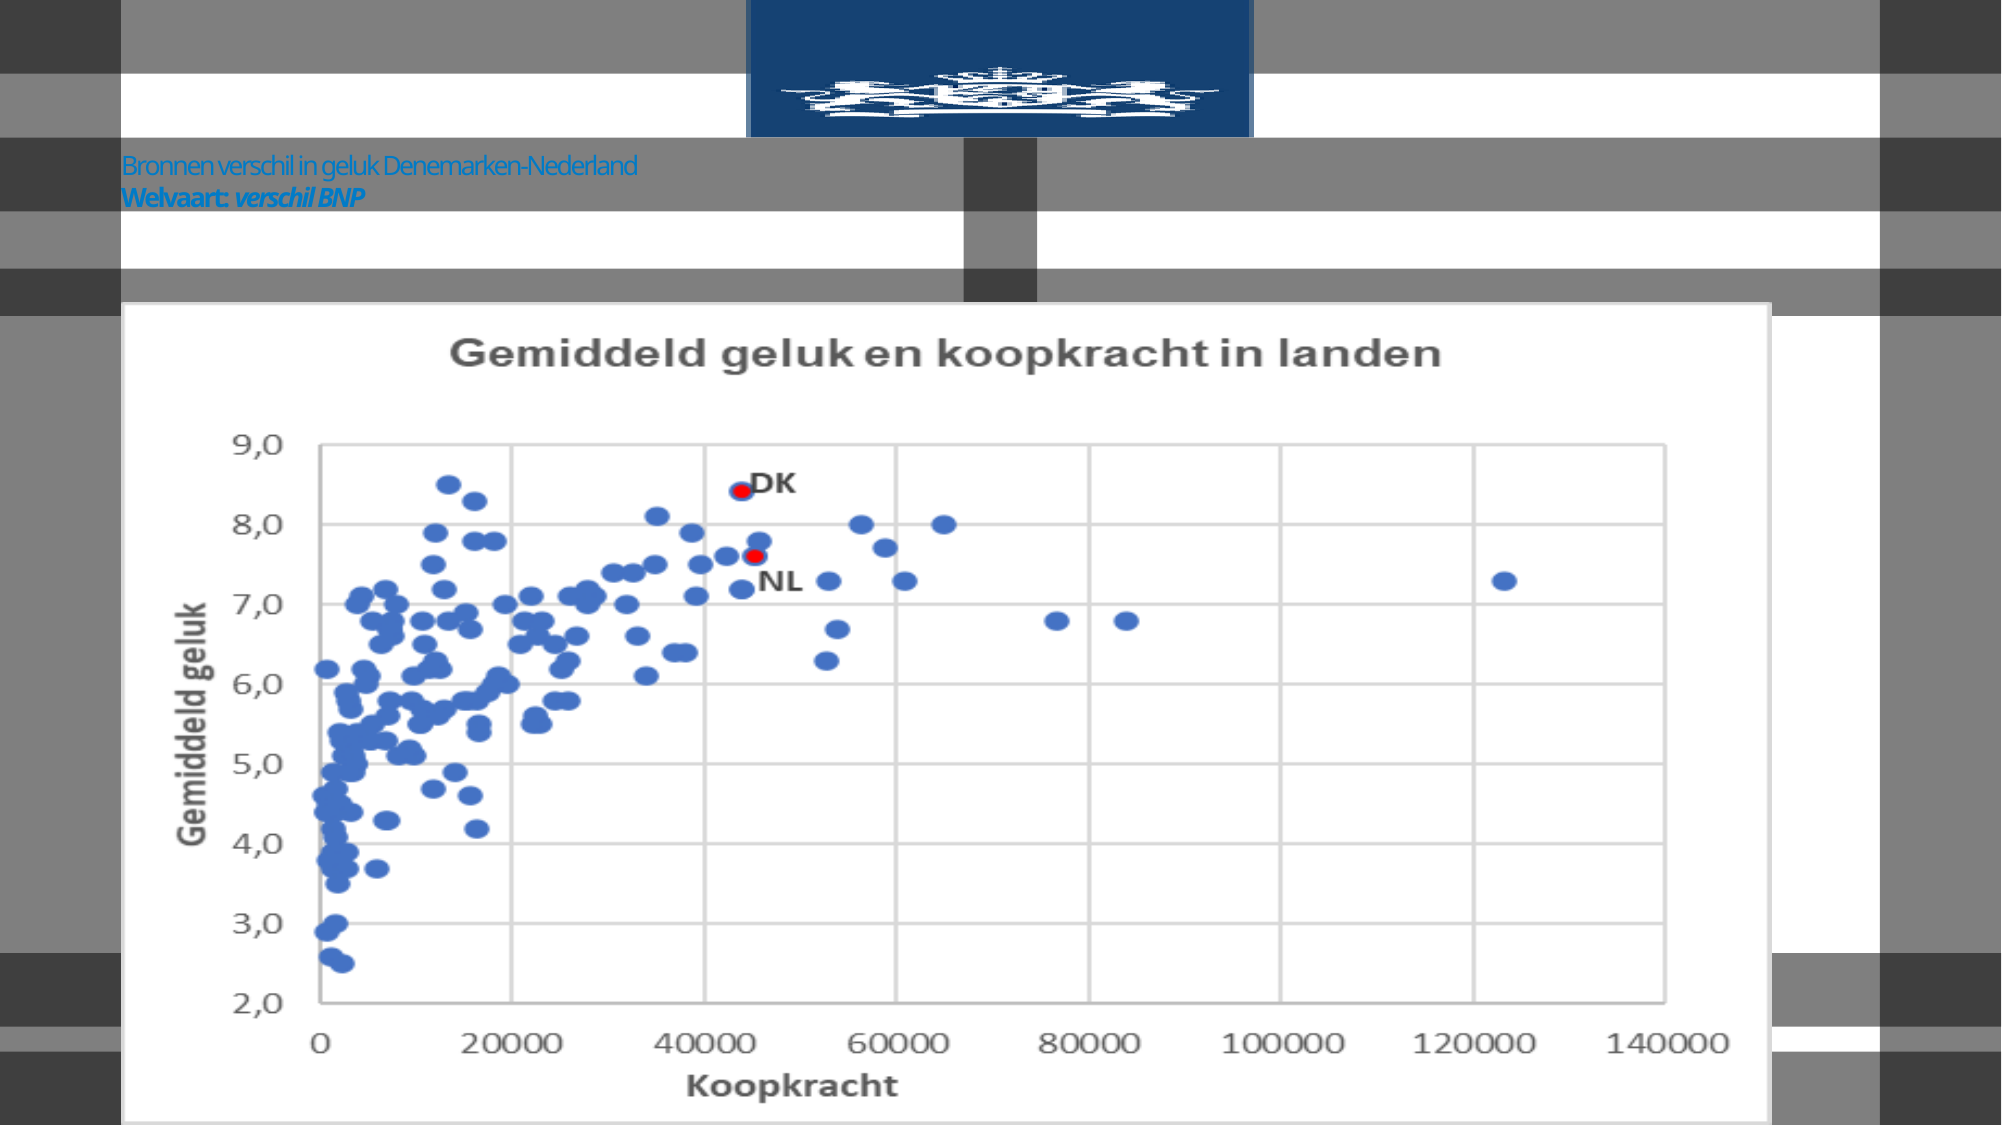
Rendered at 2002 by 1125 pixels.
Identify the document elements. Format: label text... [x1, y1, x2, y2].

title Bronnen verschil in geluk Denemarken-Nederland Welvaart: verschil BNP [121, 149, 1880, 215]
picture [121, 302, 1772, 1125]
